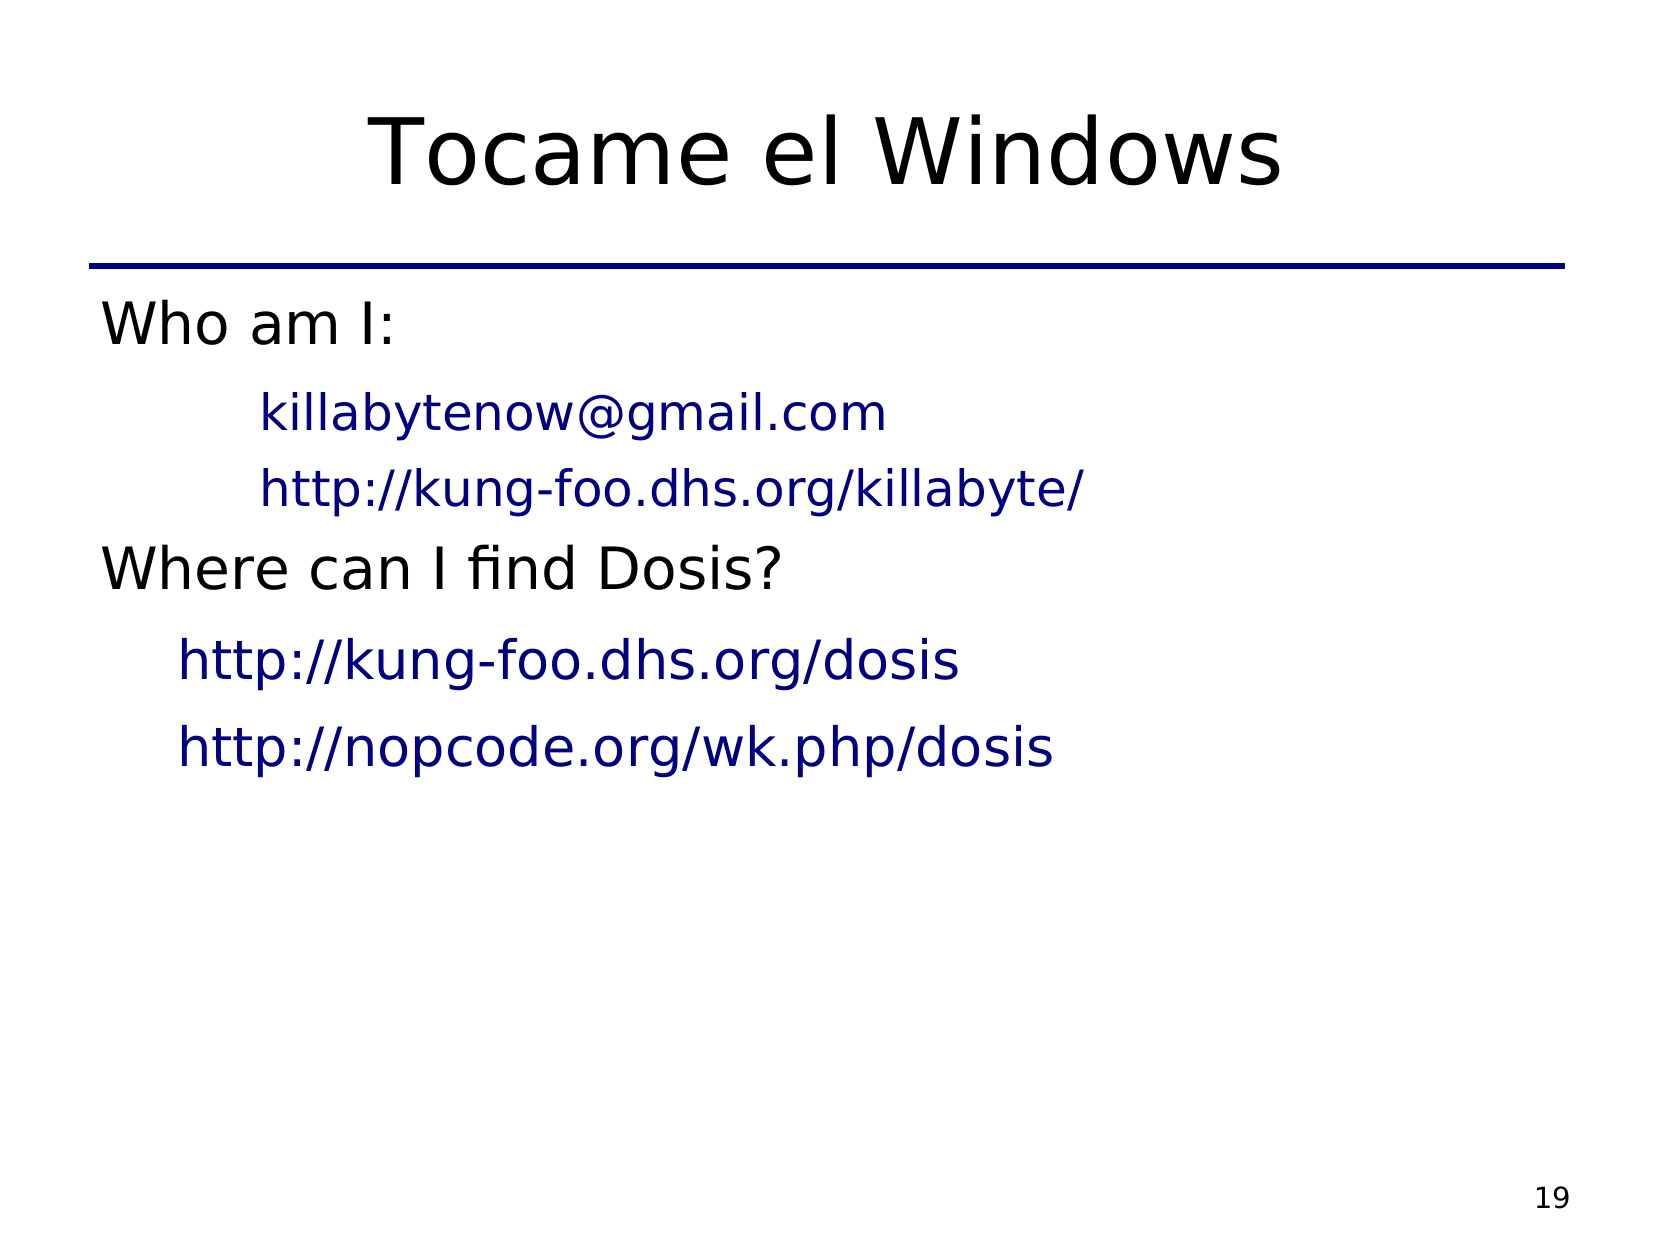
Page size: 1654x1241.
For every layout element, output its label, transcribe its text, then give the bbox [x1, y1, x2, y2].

title Tocame el Windows [82, 49, 1571, 257]
list Who am I: killabytenow@gmail.com http://kung-foo.dhs.org/killabyte/ Where can I find Dosis? http://kung-foo.dhs.org/dosis http://nopcode.org/wk.php/dosis [82, 290, 1571, 1094]
